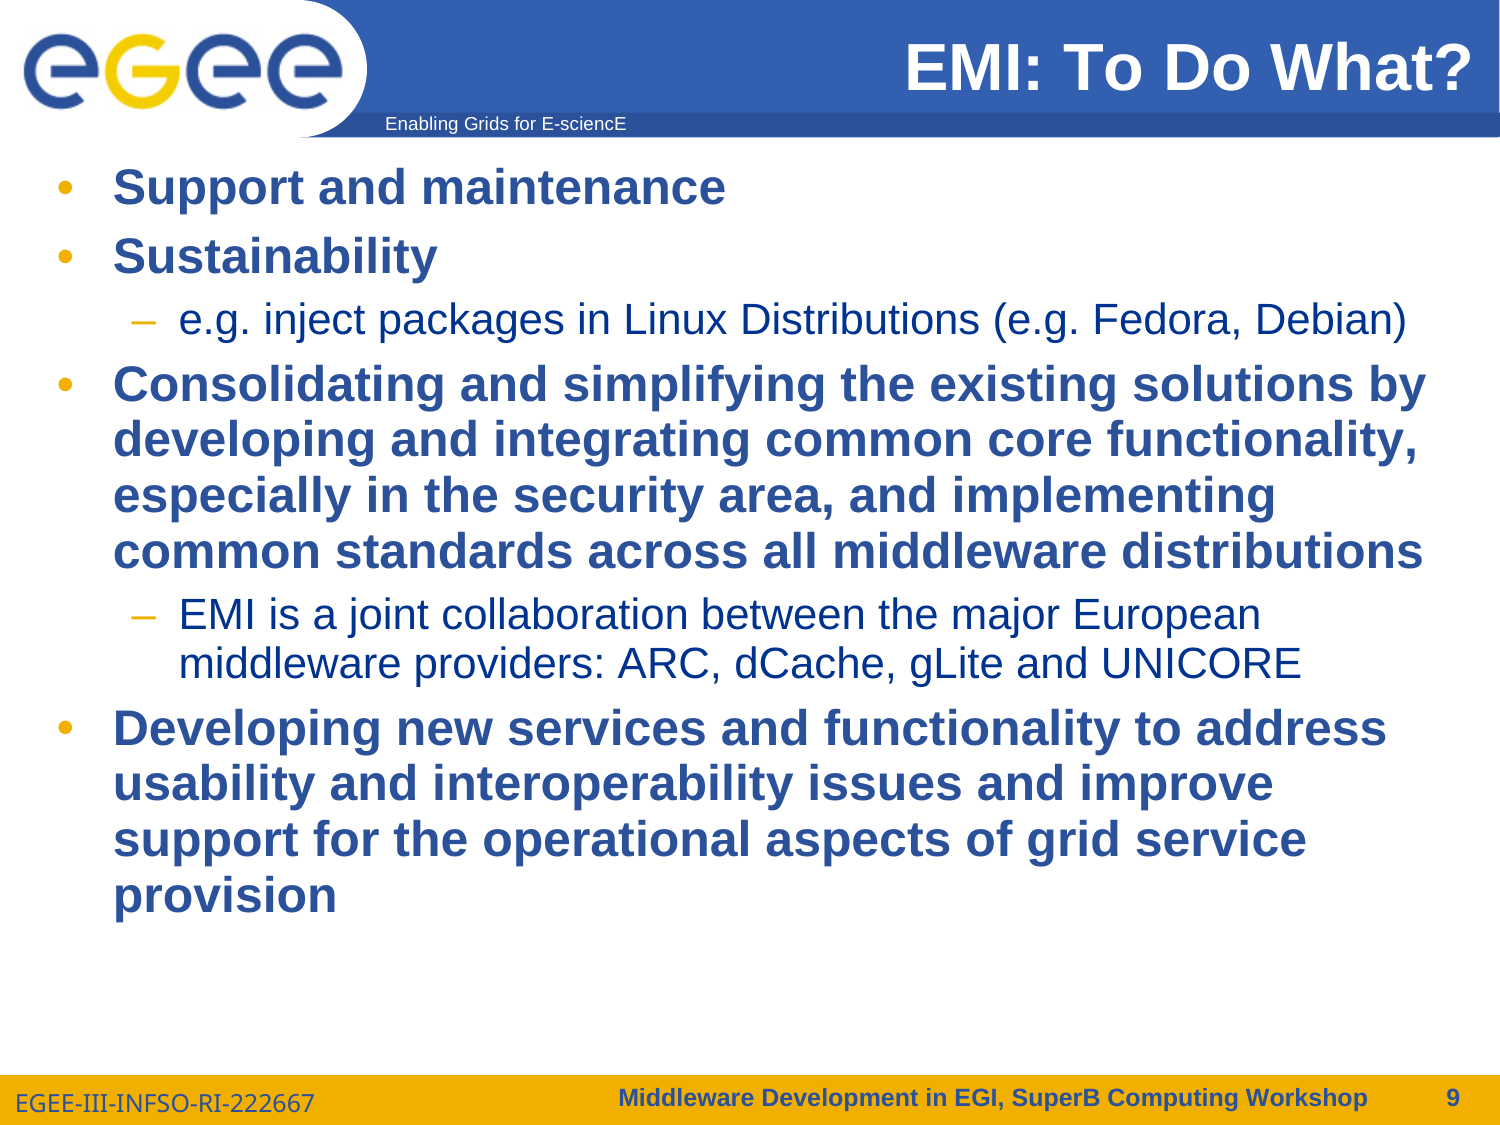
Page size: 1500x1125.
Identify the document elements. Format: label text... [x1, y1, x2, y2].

title EMI: To Do What? [369, 0, 1475, 148]
list Support and maintenance Sustainability e.g. inject packages in Linux Distributions (e.g. Fedora, Debian) Consolidating and simplifying the existing solutions by developing and integrating common core functionality, especially in the security area, and implementing common standards across all middleware distributions EMI is a joint collaboration between the major European middleware providers: ARC, dCache, gLite and UNICORE Developing new services and functionality to address usability and interoperability issues and improve support for the operational aspects of grid service provision [56, 159, 1466, 923]
picture [18, 30, 349, 112]
